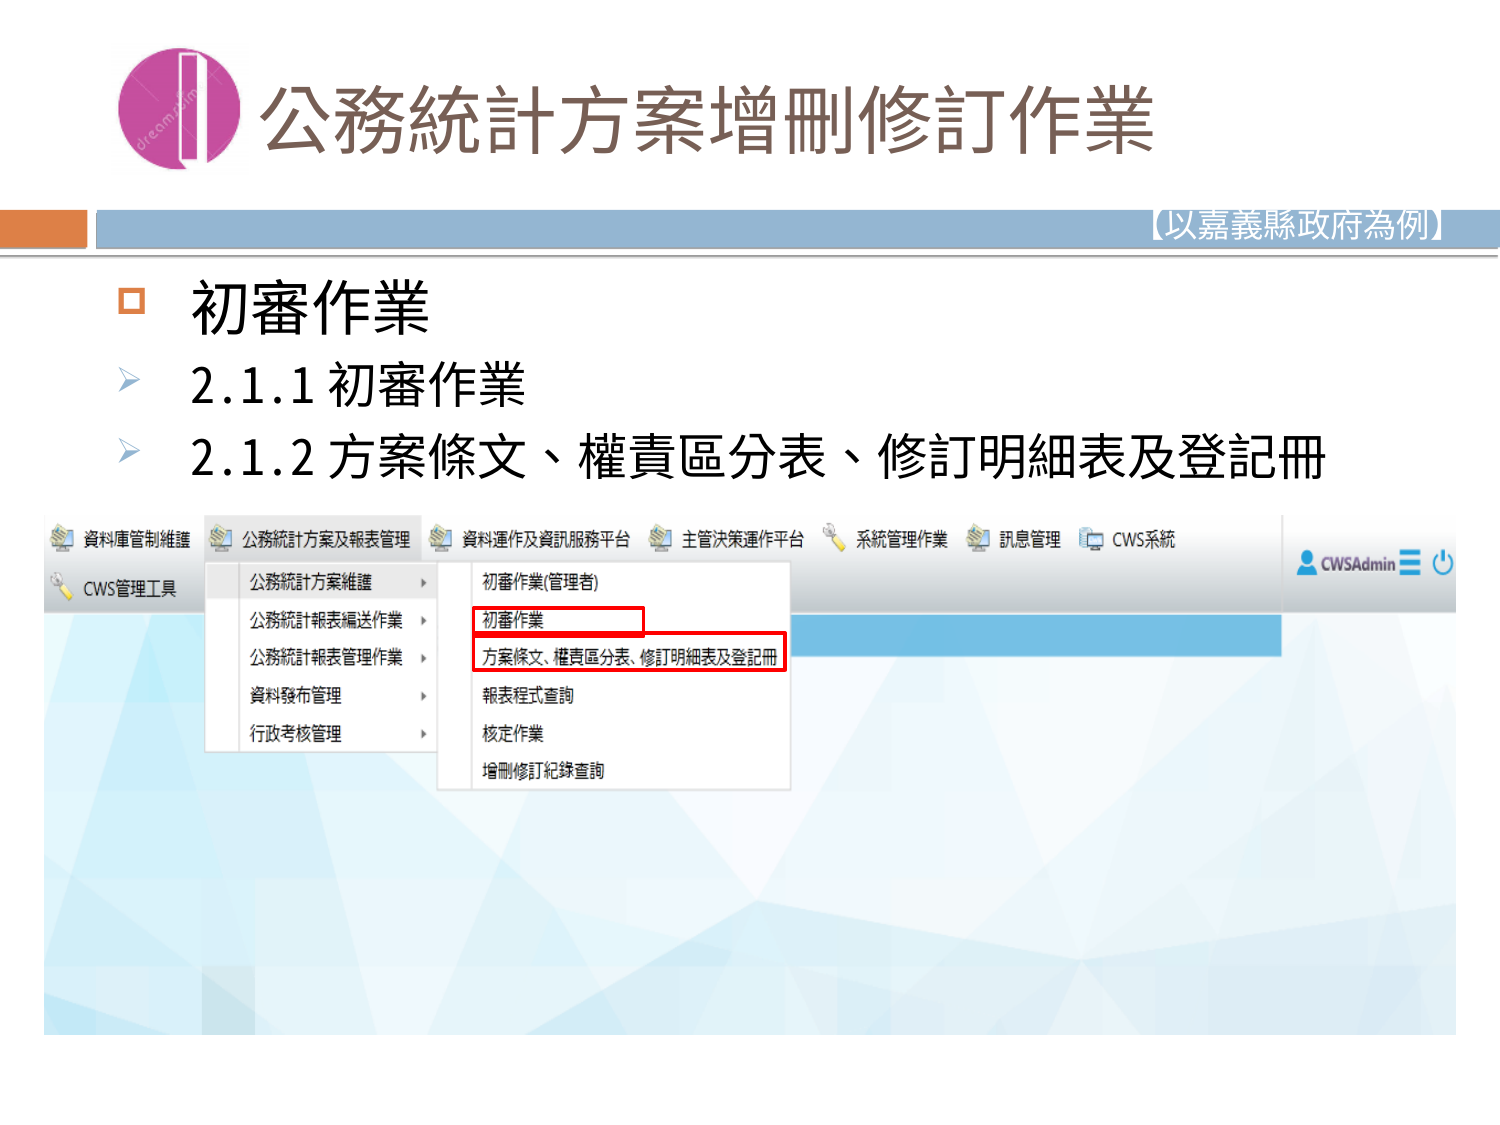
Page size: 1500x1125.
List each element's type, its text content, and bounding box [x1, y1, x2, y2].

text_box 【以嘉義縣政府為例】 [1116, 196, 1495, 252]
list 初審作業 2.1.1初審作業 2.1.2方案條文、權責區分表、修訂明細表及登記冊 [100, 262, 1438, 1000]
picture [44, 515, 1456, 1035]
title 公務統計方案增刪修訂作業 [242, 37, 1258, 200]
picture [111, 42, 249, 178]
